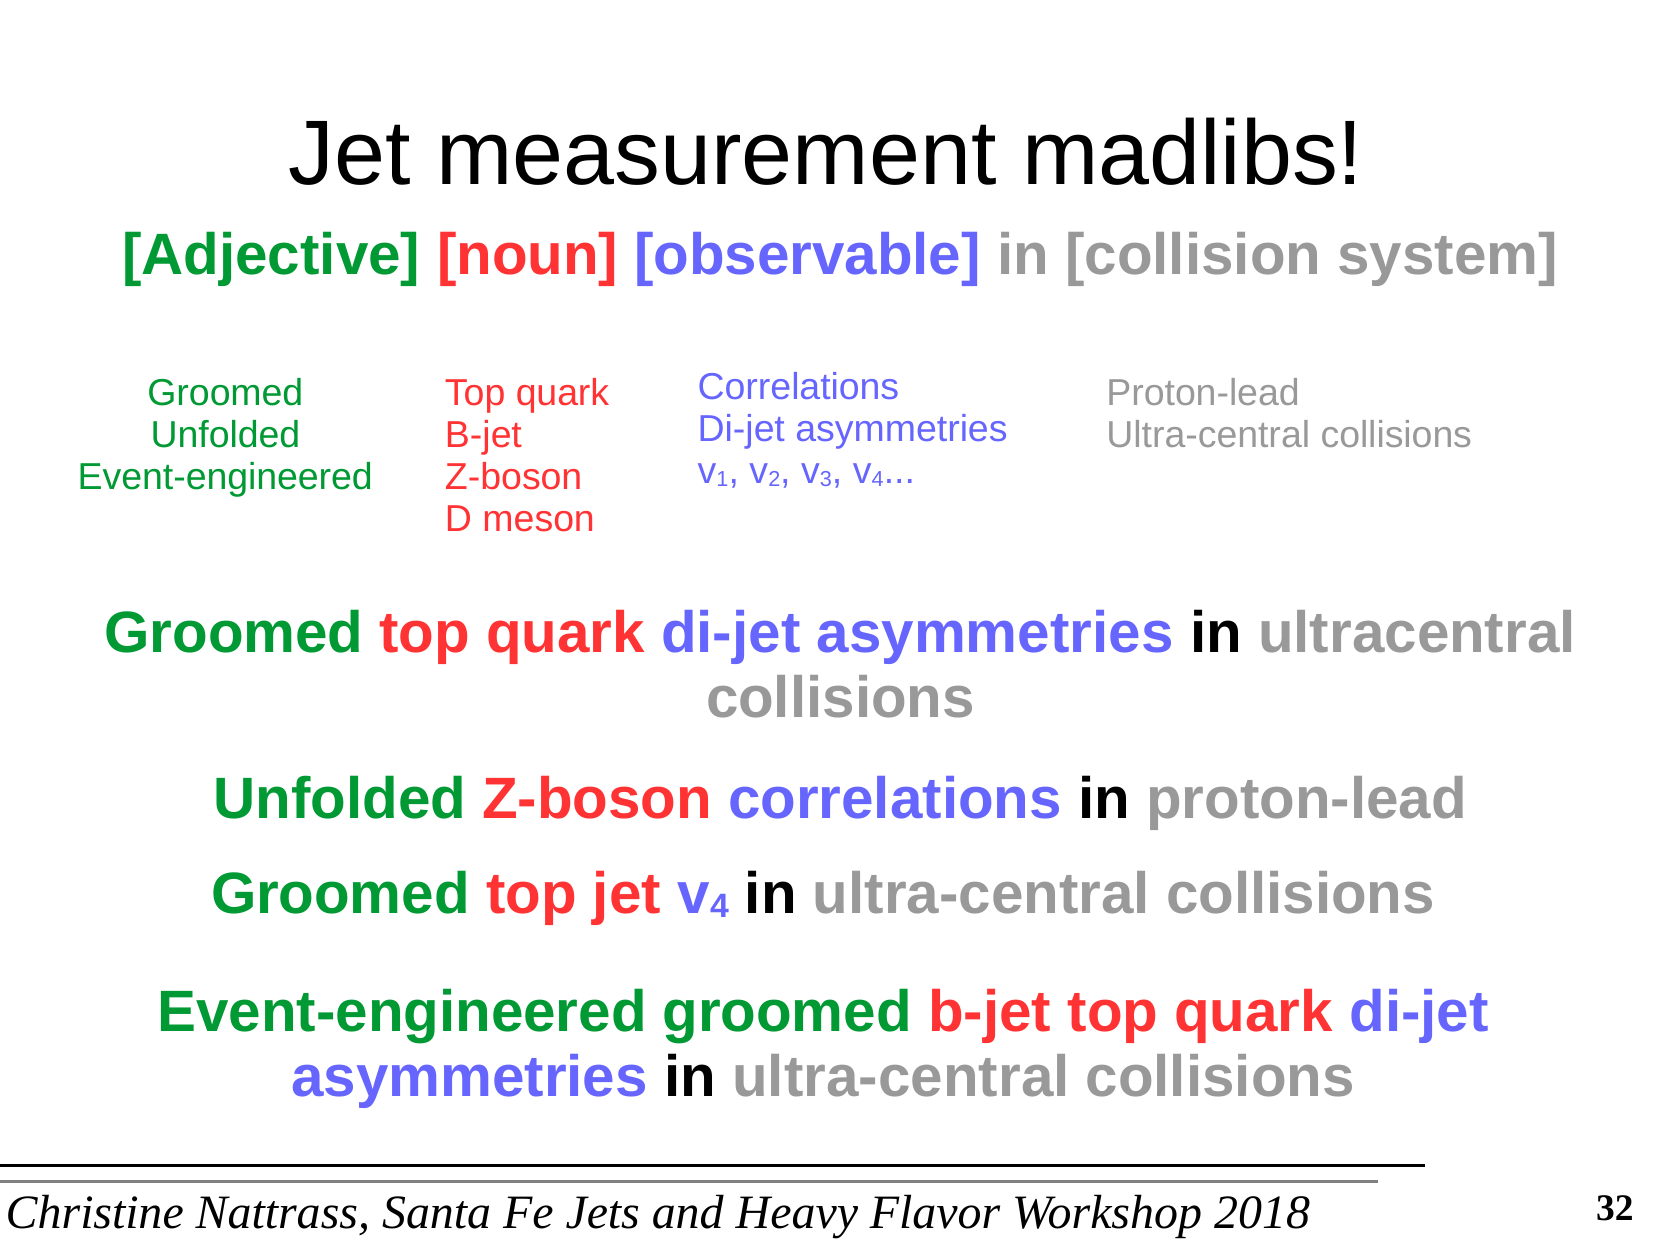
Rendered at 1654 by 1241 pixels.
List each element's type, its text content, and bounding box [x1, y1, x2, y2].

text_box Event-engineered groomed b-jet top quark di-jet asymmetries in ultra-central collisions [0, 971, 1654, 1116]
text_box Groomed Unfolded Event-engineered [28, 364, 422, 547]
text_box Unfolded Z-boson correlations in proton-lead [7, 757, 1654, 852]
text_box Proton-lead Ultra-central collisions [1091, 364, 1533, 505]
text_box Groomed top quark di-jet asymmetries in ultracentral collisions [7, 592, 1654, 738]
text_box Top quark B-jet Z-boson D meson [430, 364, 650, 592]
title Jet measurement madlibs! [82, 49, 1571, 214]
text_box Groomed top jet v4 in ultra-central collisions [0, 852, 1654, 953]
text_box Correlations Di-jet asymmetries v1, v2, v3, v4... [682, 358, 1033, 512]
text_box [Adjective] [noun] [observable] in [collision system] [7, 214, 1654, 309]
